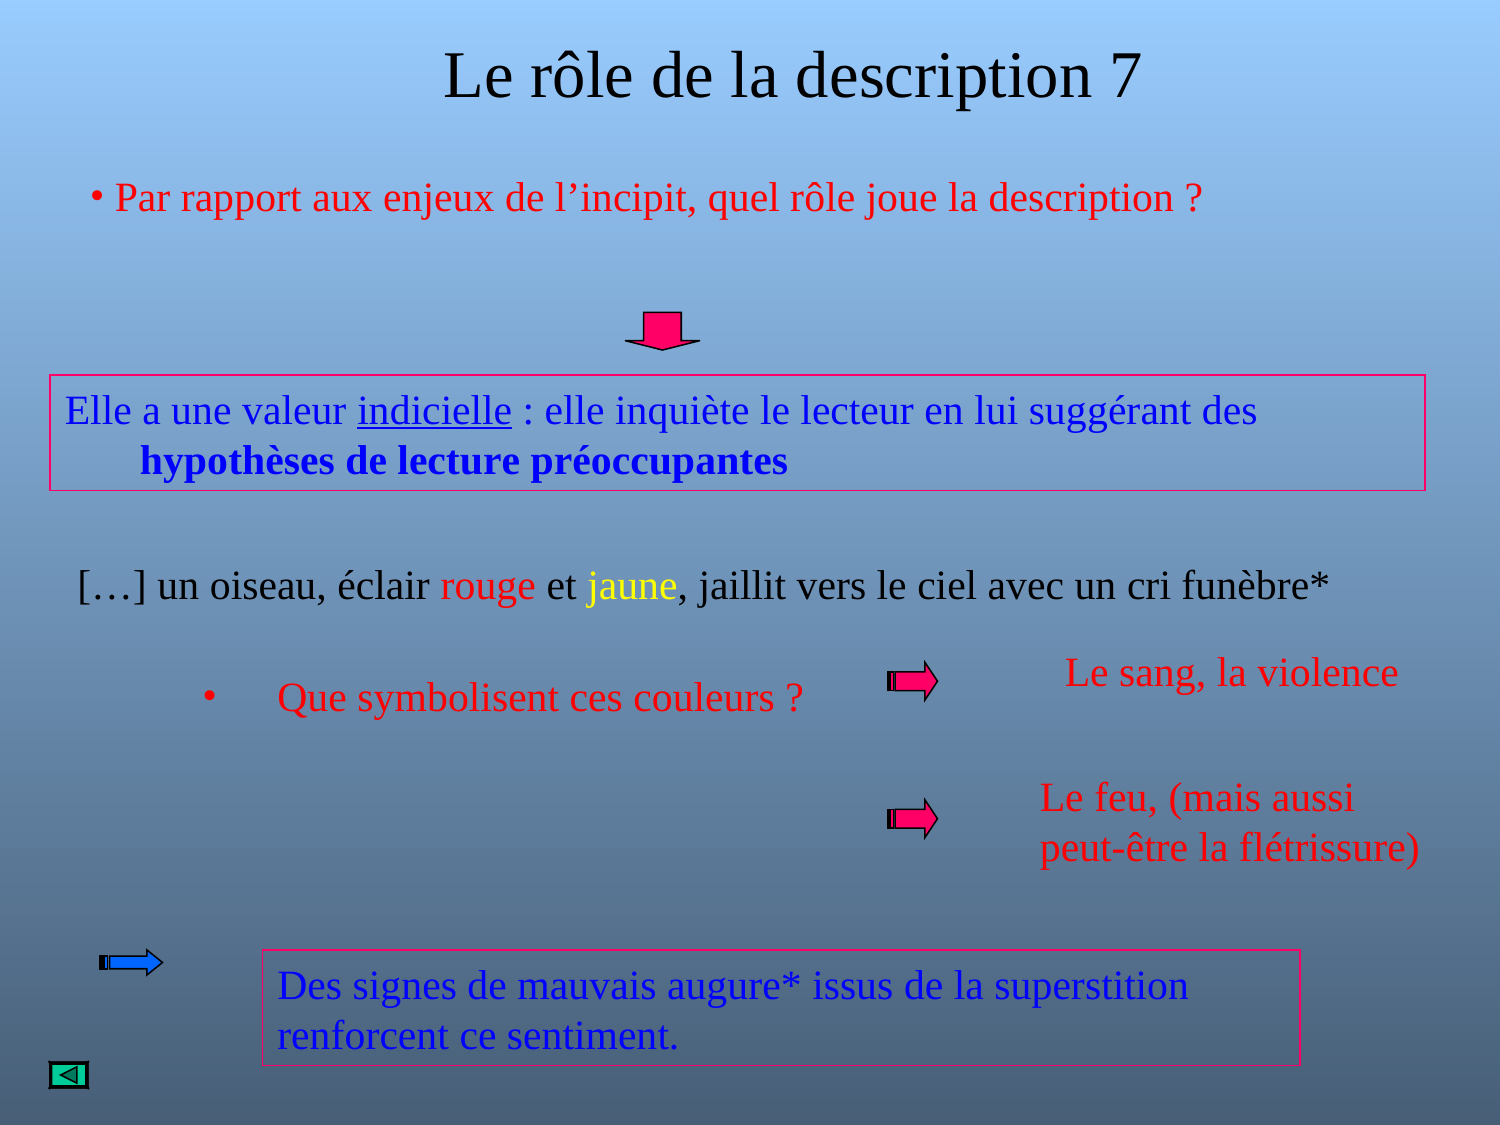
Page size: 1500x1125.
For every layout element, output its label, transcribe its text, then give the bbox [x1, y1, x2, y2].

text_box [104, 956, 108, 969]
text_box [109, 949, 163, 976]
text_box [895, 662, 938, 700]
text_box [895, 799, 938, 838]
title Le rôle de la description 7 [350, 30, 1238, 120]
text_box Le feu, (mais aussi peut-être la flétrissure) [1024, 762, 1438, 878]
text_box Des signes de mauvais augure* issus de la superstition renforcent ce sentiment. [262, 949, 1301, 1066]
text_box Que symbolisent ces couleurs ? [187, 662, 851, 728]
text_box [51, 1062, 88, 1088]
text_box Par rapport aux enjeux de l’incipit, quel rôle joue la description ? [75, 162, 1351, 229]
text_box Elle a une valeur indicielle : elle inquiète le lecteur en lui suggérant des hypothèses de lecture préoccupantes [49, 374, 1426, 491]
text_box […] un oiseau, éclair rouge et jaune, jaillit vers le ciel avec un cri funèbre* [62, 549, 1426, 616]
text_box [624, 312, 701, 351]
text_box Le sang, la violence [1049, 637, 1450, 703]
